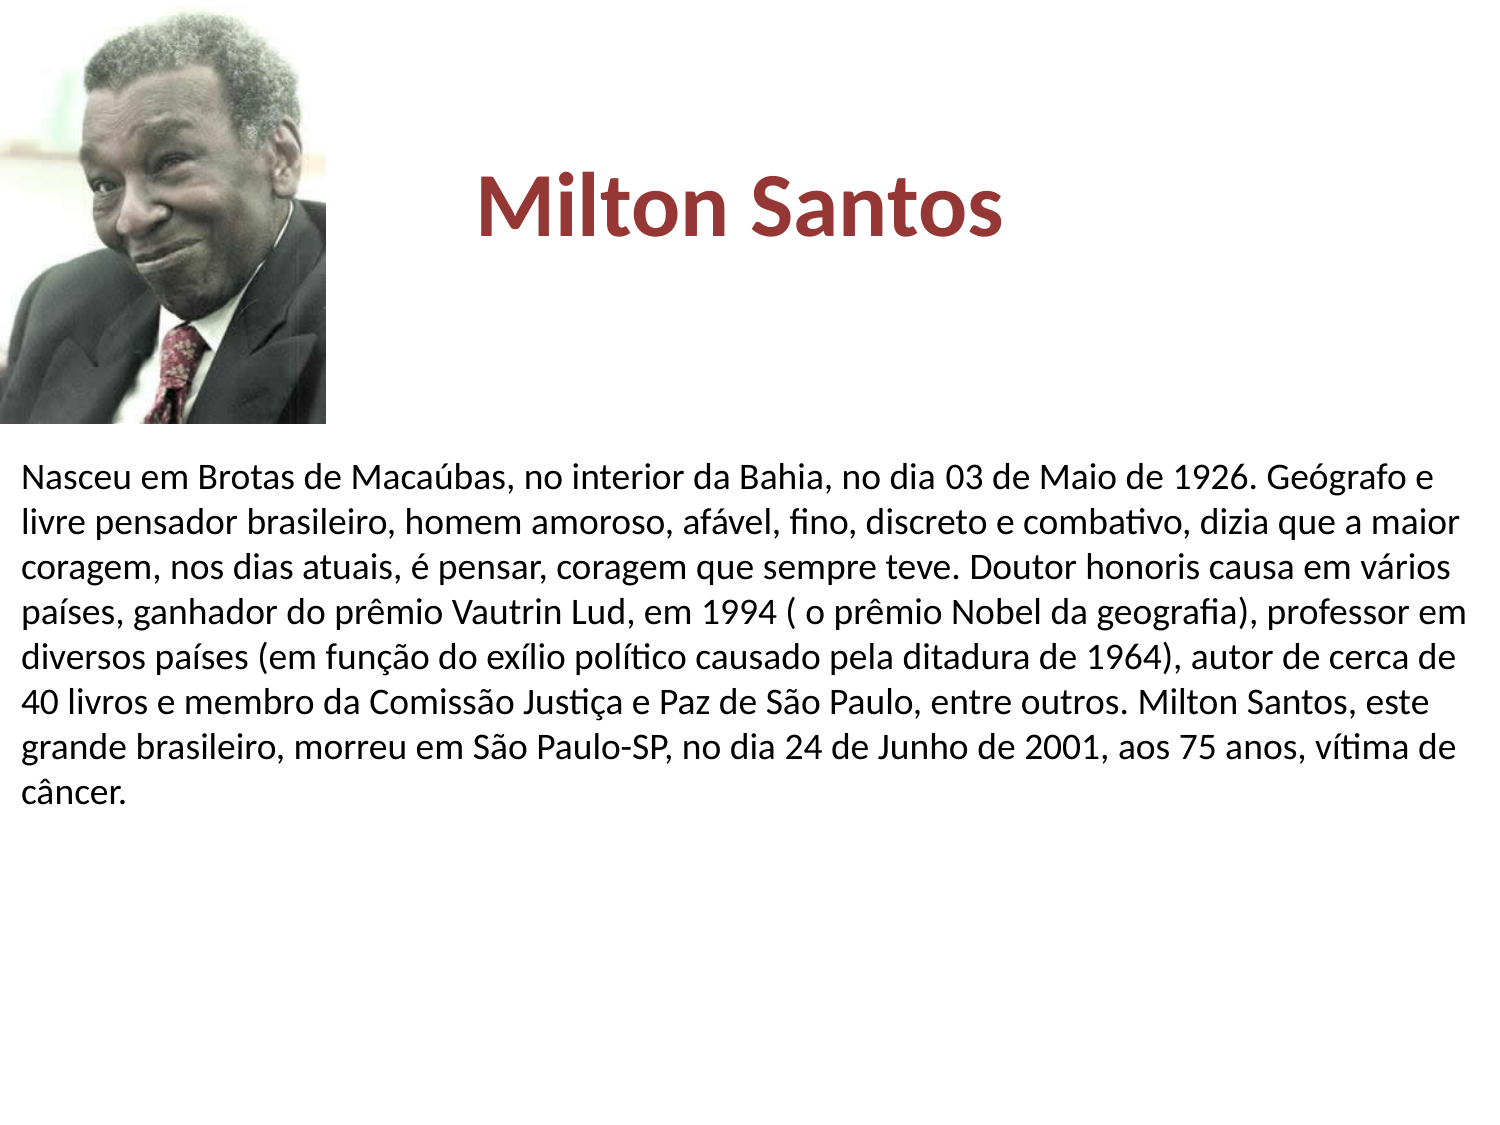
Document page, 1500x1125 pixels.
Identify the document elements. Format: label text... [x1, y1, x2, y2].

picture [0, 5, 326, 424]
list Nasceu em Brotas de Macaúbas, no interior da Bahia, no dia 03 de Maio de 1926. Geógrafo e livre pensador brasileiro, homem amoroso, afável, fino, discreto e combativo, dizia que a maior coragem, nos dias atuais, é pensar, coragem que sempre teve. Doutor honoris causa em vários países, ganhador do prêmio Vautrin Lud, em 1994 ( o prêmio Nobel da geografia), professor em diversos países (em função do exílio político causado pela ditadura de 1964), autor de cerca de 40 livros e membro da Comissão Justiça e Paz de São Paulo, entre outros. Milton Santos, este grande brasileiro, morreu em São Paulo-SP, no dia 24 de Junho de 2001, aos 75 anos, vítima de câncer. [6, 444, 1500, 1125]
title Milton Santos [326, 106, 1415, 294]
